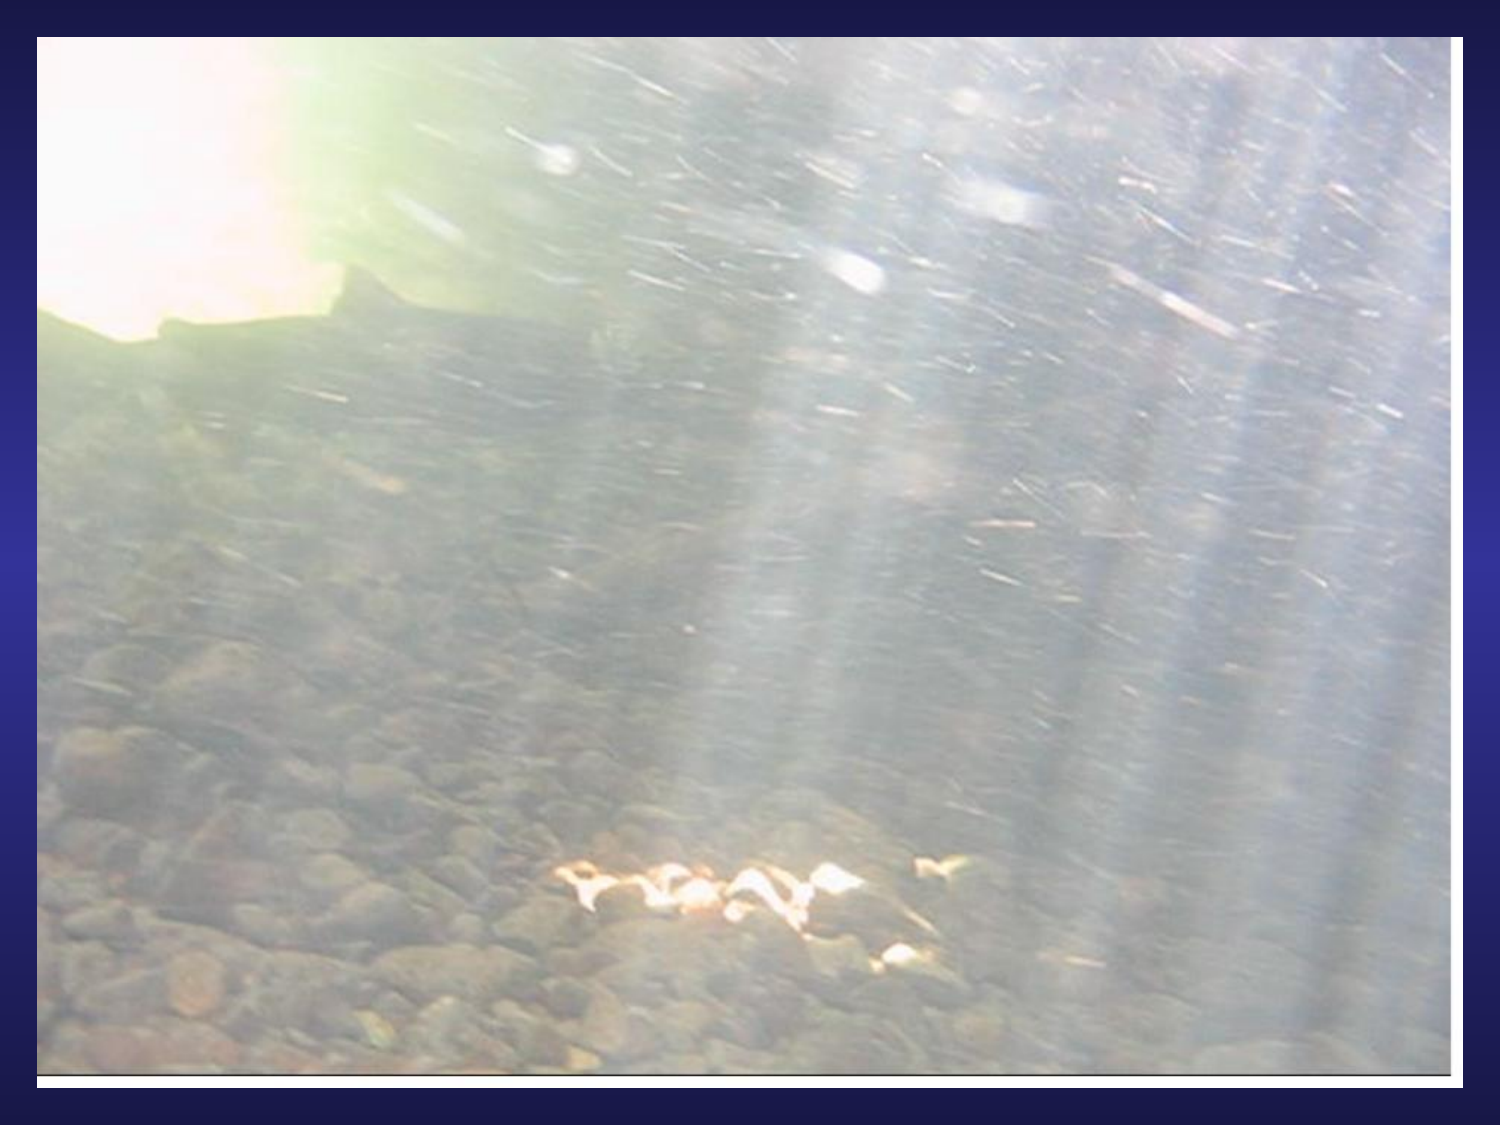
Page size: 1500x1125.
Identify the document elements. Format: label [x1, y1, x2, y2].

picture [37, 37, 1463, 1088]
